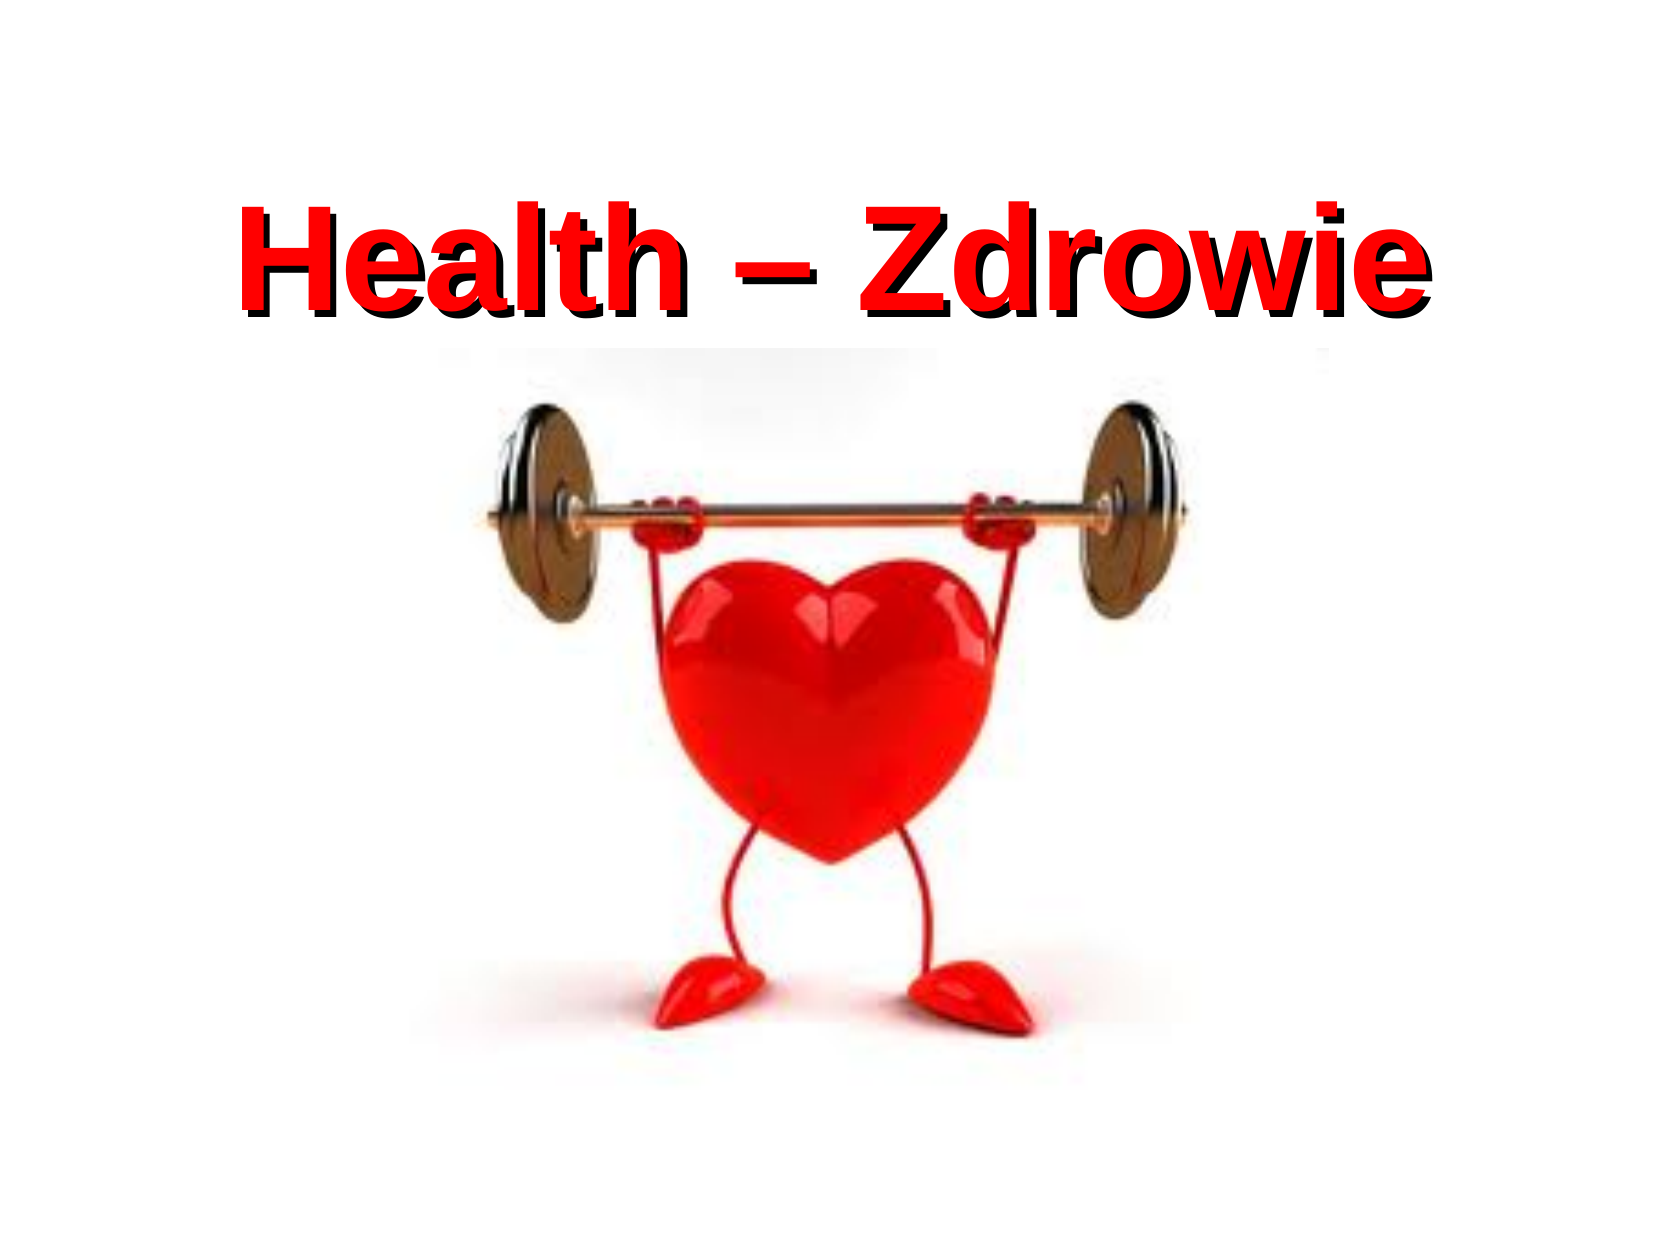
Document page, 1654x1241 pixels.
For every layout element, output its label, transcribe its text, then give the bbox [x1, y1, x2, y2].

title Health – Zdrowie [88, 147, 1577, 355]
picture [383, 355, 1329, 1093]
